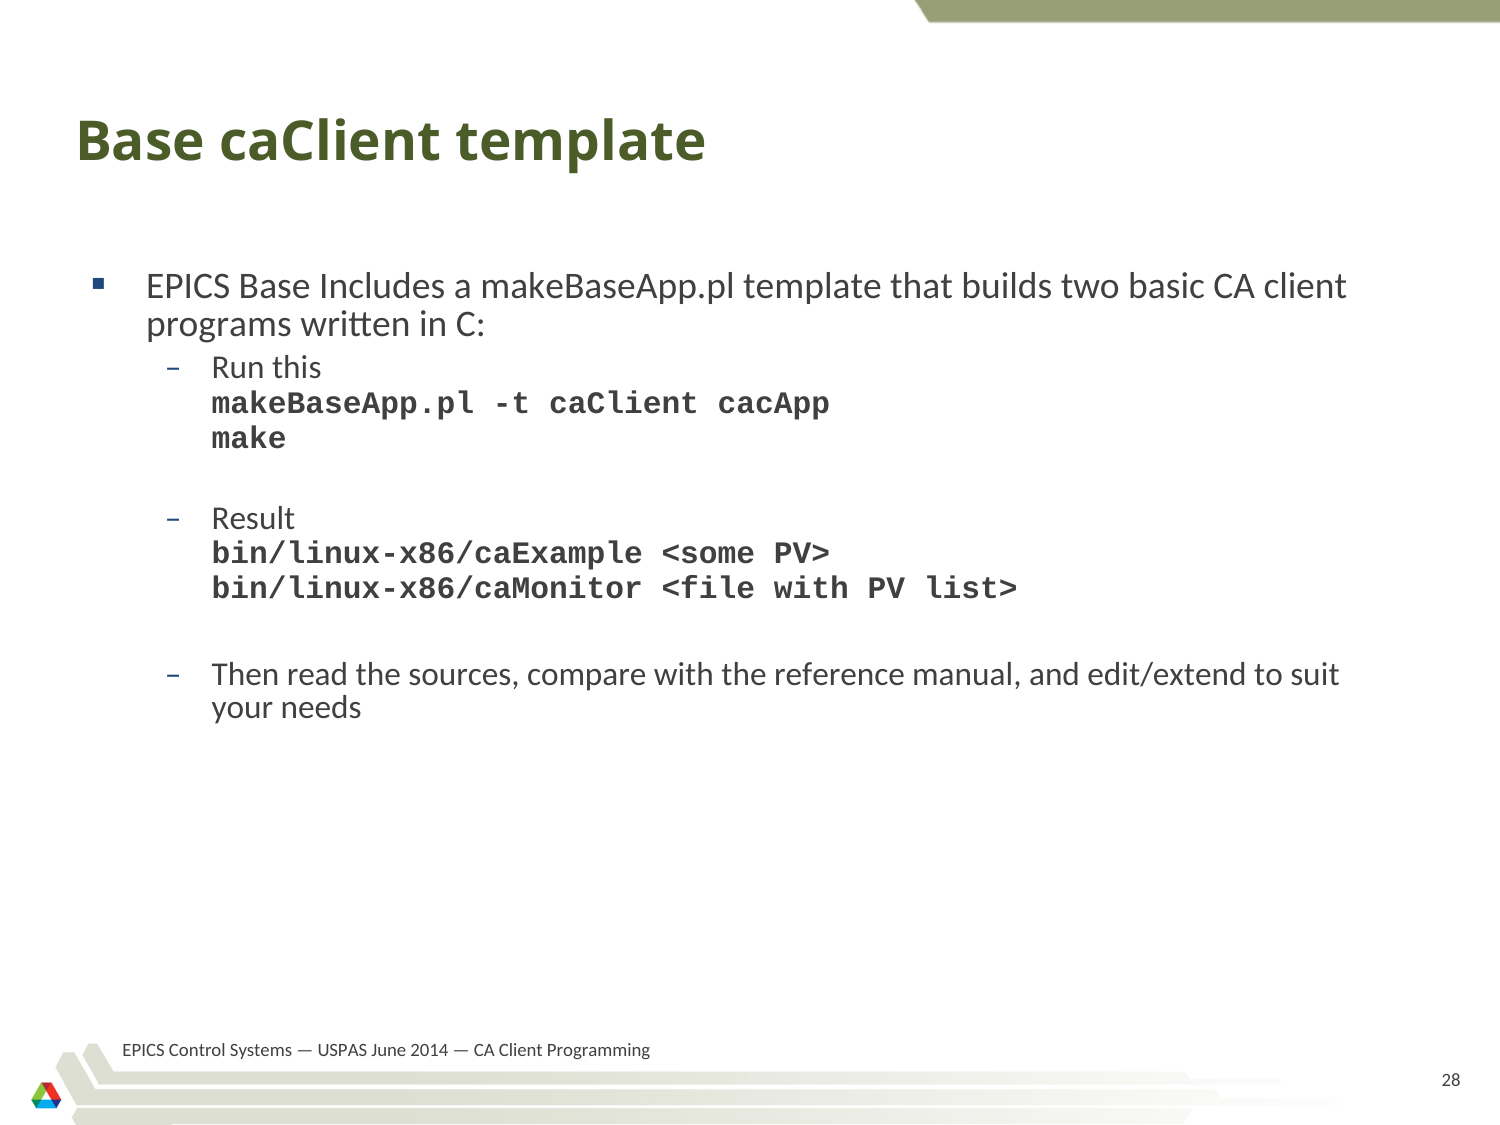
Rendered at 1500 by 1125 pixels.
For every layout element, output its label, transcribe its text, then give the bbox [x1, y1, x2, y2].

picture [0, 0, 1500, 24]
list EPICS Base Includes a makeBaseApp.pl template that builds two basic CA client programs written in C: Run this makeBaseApp.pl -t caClient cacApp make Result bin/linux-x86/caExample <some PV> bin/linux-x86/caMonitor <file with PV list> Then read the sources, compare with the reference manual, and edit/extend to suit your needs [75, 262, 1426, 943]
title Base caClient template [75, 106, 1426, 171]
picture [0, 1037, 1500, 1125]
